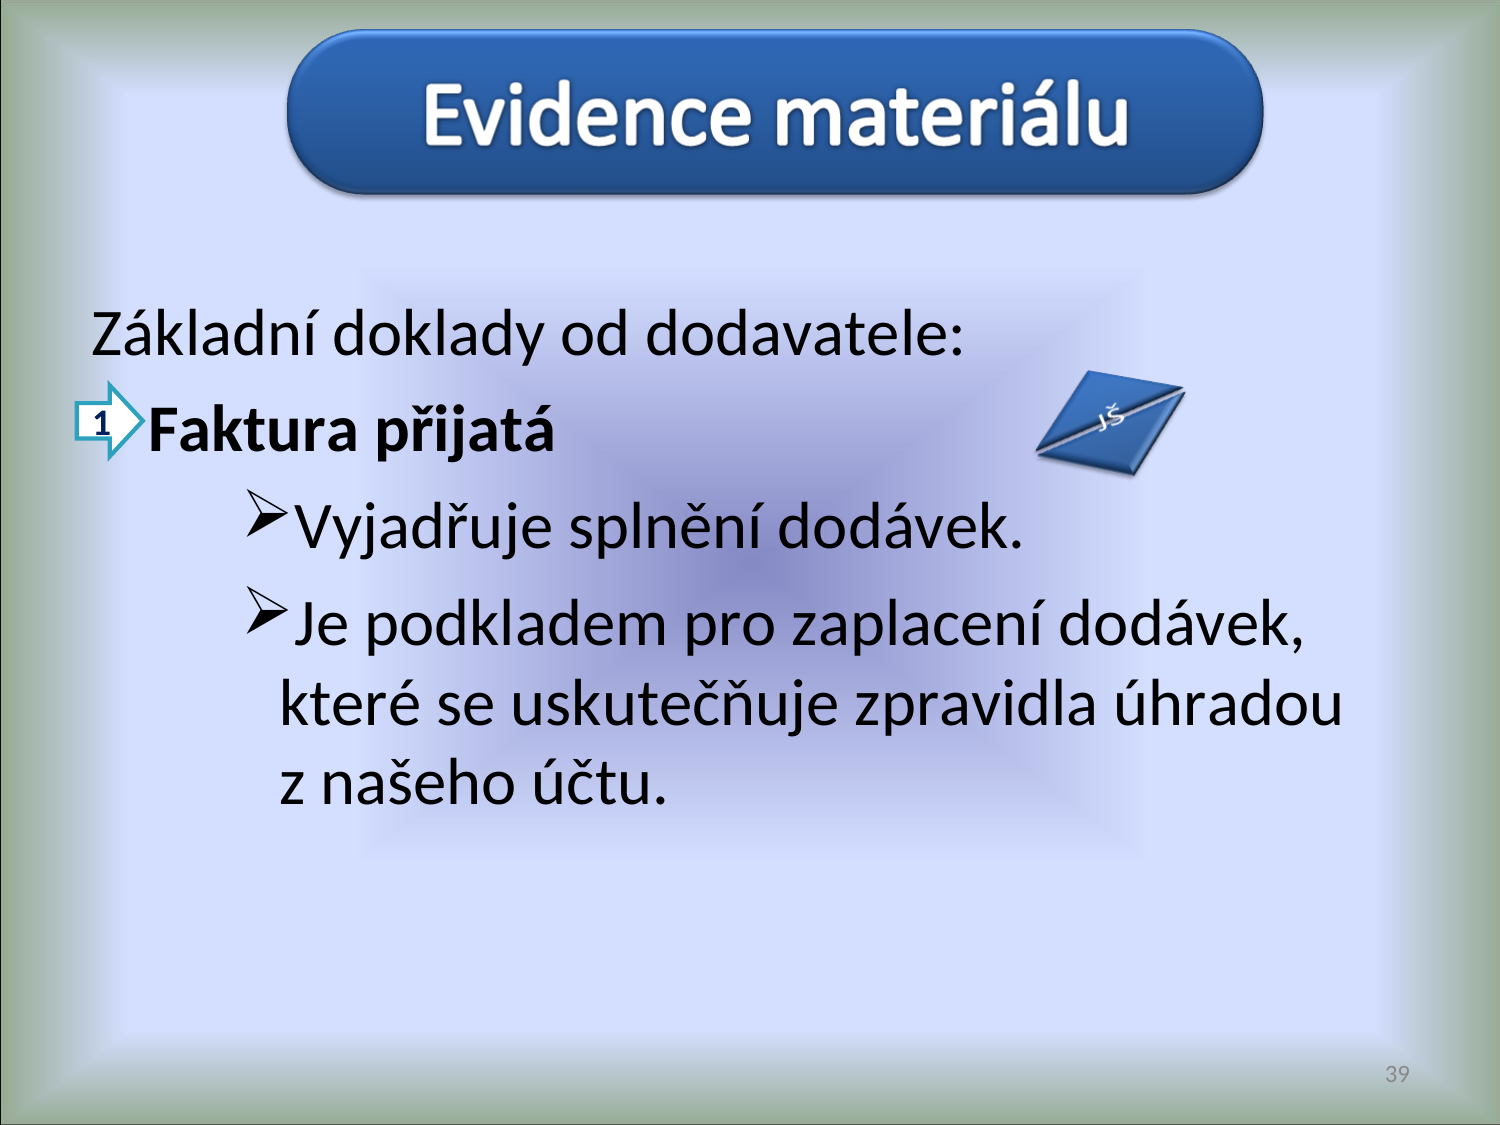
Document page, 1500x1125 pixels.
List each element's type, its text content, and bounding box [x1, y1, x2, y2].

text_box <číslo> [1074, 1042, 1426, 1103]
picture [0, 0, 1500, 1125]
list Základní doklady od dodavatele: Faktura přijatá Vyjadřuje splnění dodávek. Je podkladem pro zaplacení dodávek, které se uskutečňuje zpravidla úhradou z našeho účtu. [76, 184, 1427, 1020]
text_box 1 [76, 385, 143, 457]
